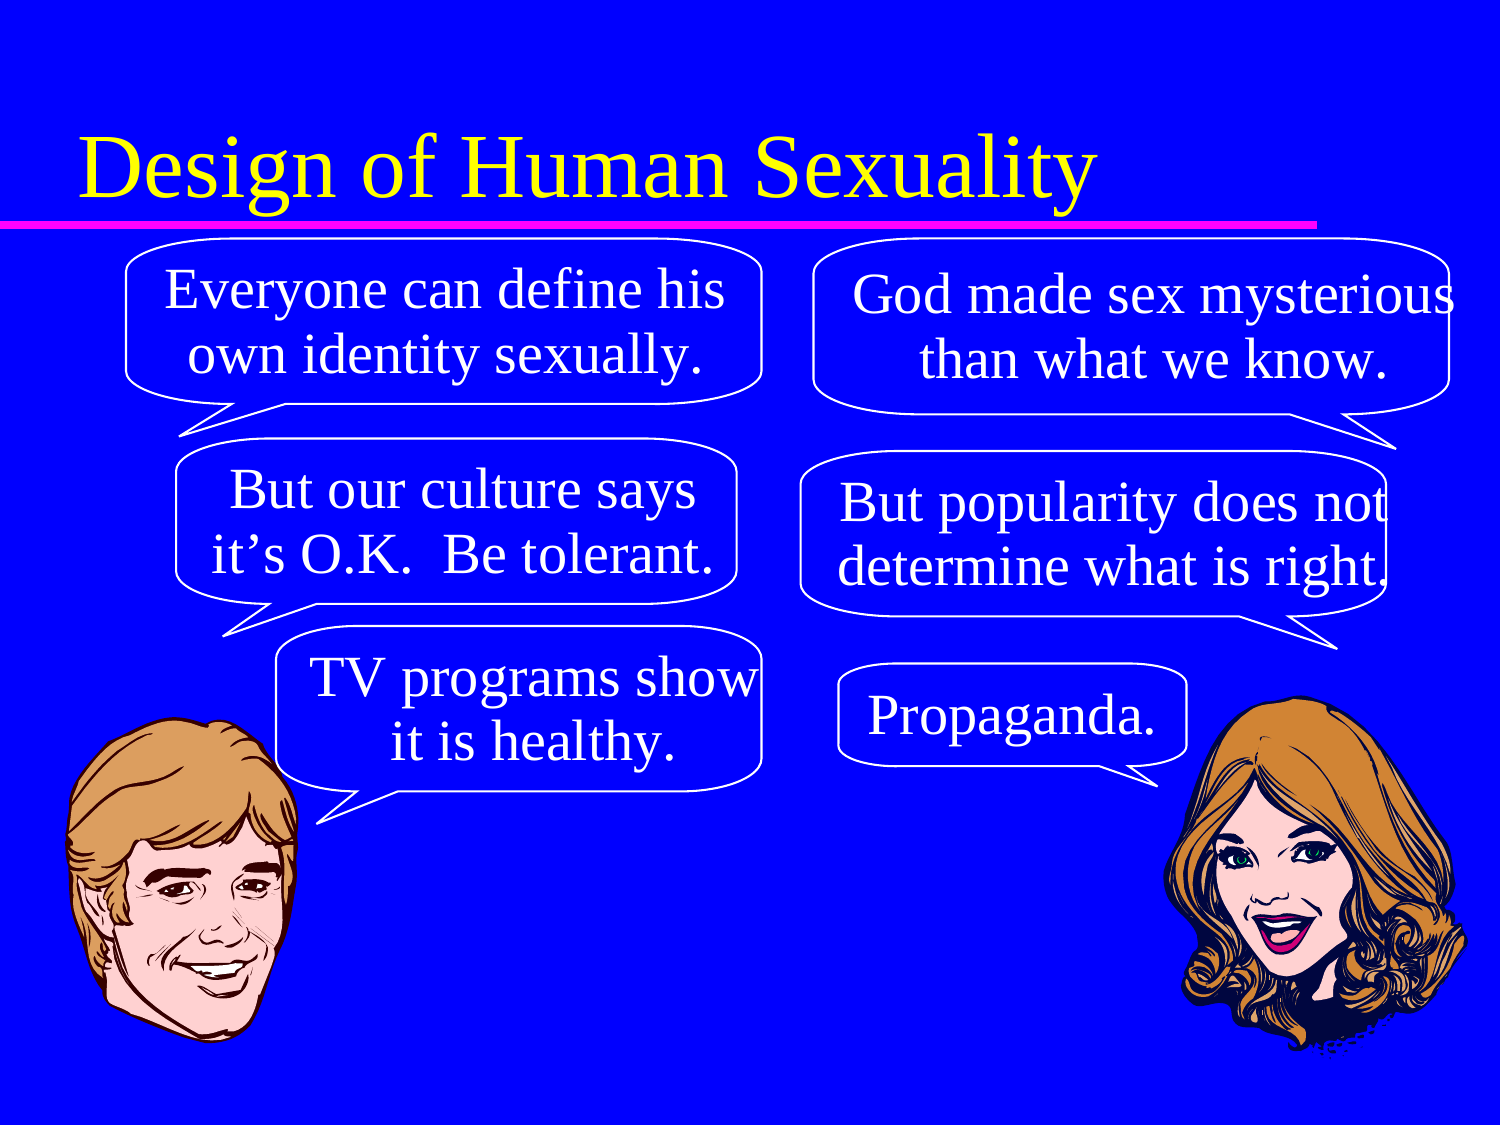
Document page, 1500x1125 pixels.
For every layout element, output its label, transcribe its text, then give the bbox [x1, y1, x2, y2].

picture [1162, 695, 1470, 1060]
text_box God made sex mysterious than what we know. [813, 238, 1449, 449]
title Design of Human Sexuality [62, 43, 1338, 225]
text_box TV programs show it is healthy. [276, 625, 762, 824]
text_box Everyone can define his own identity sexually. [126, 238, 762, 437]
picture [63, 717, 301, 1044]
text_box But our culture says it’s O.K. Be tolerant. [176, 438, 737, 637]
text_box But popularity does not determine what is right. [800, 451, 1387, 649]
text_box Propaganda. [838, 663, 1187, 787]
